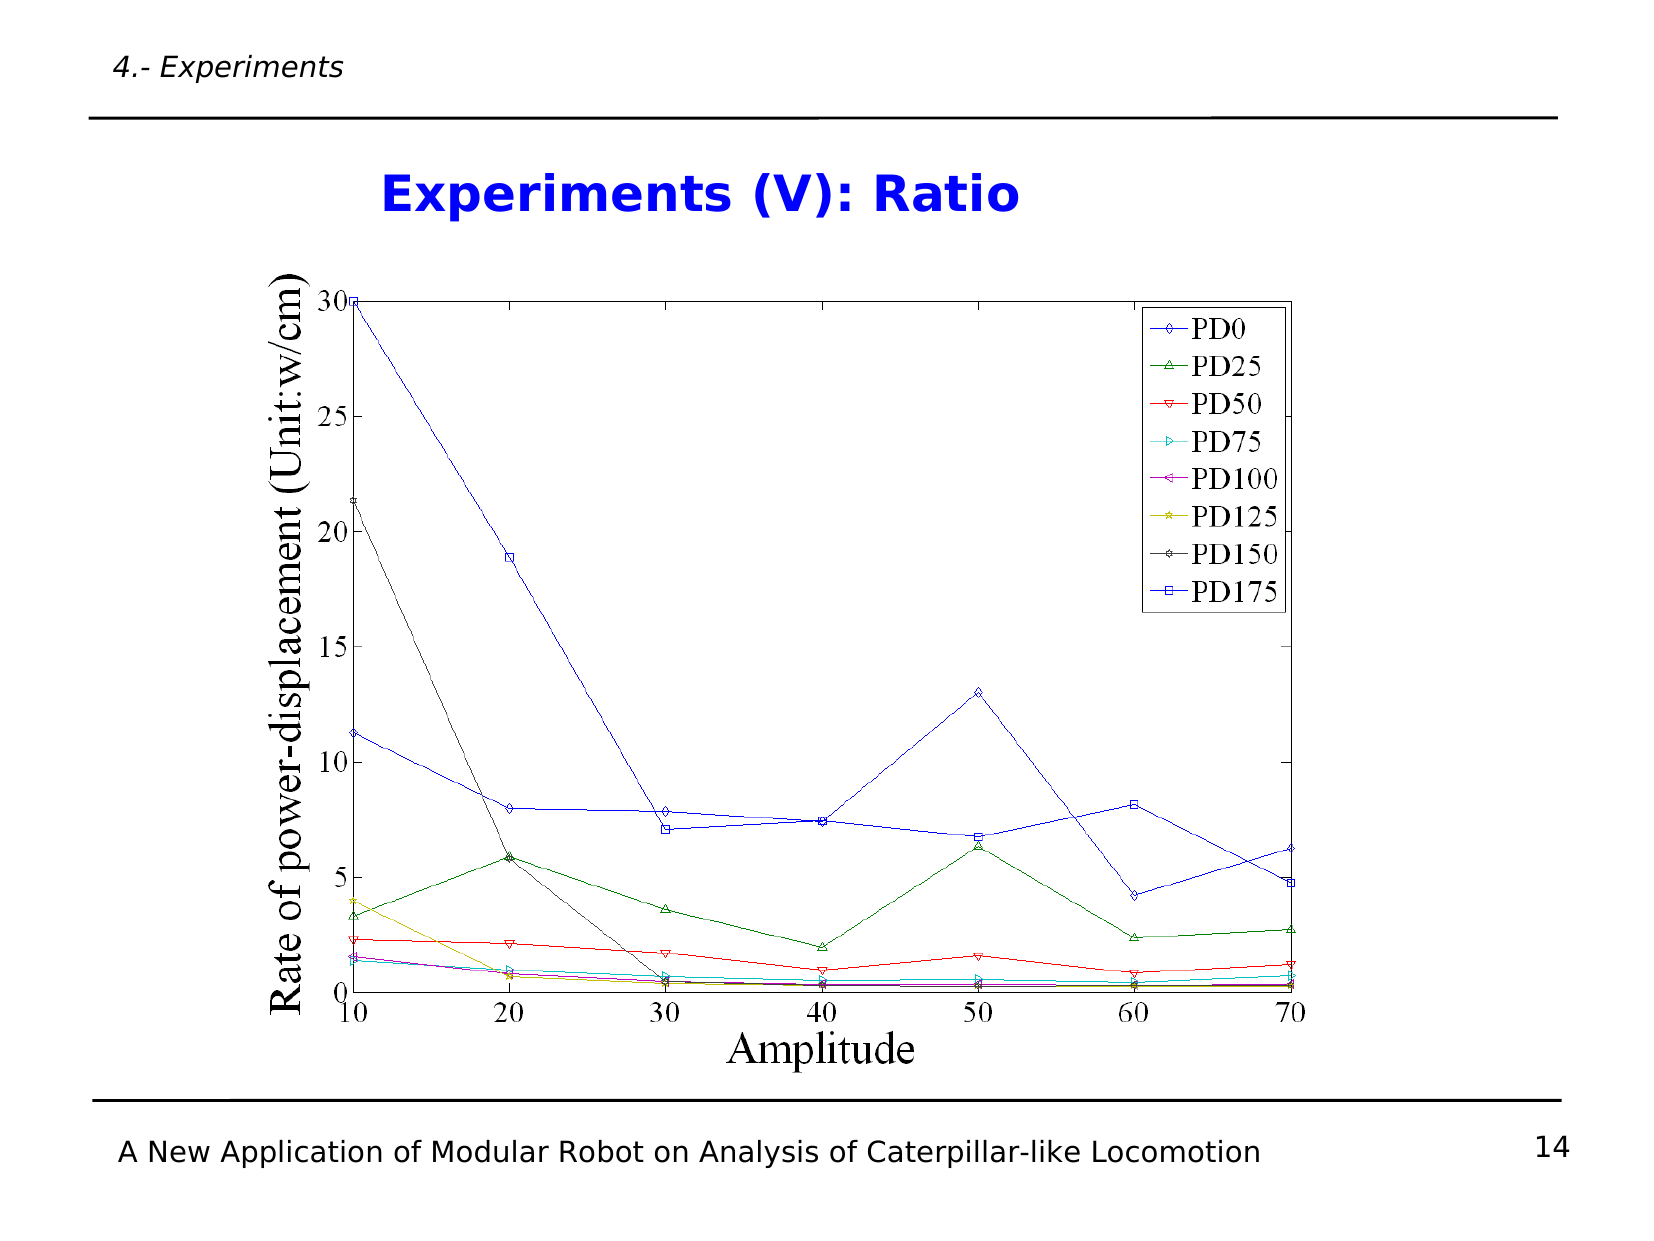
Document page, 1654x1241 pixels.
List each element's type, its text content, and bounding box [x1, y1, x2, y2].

text_box 4.- Experiments [97, 42, 360, 93]
text_box Experiments (V): Ratio [365, 157, 1036, 231]
picture [258, 271, 1310, 1074]
text_box A New Application of Modular Robot on Analysis of Caterpillar-like Locomotion [103, 1127, 1278, 1177]
